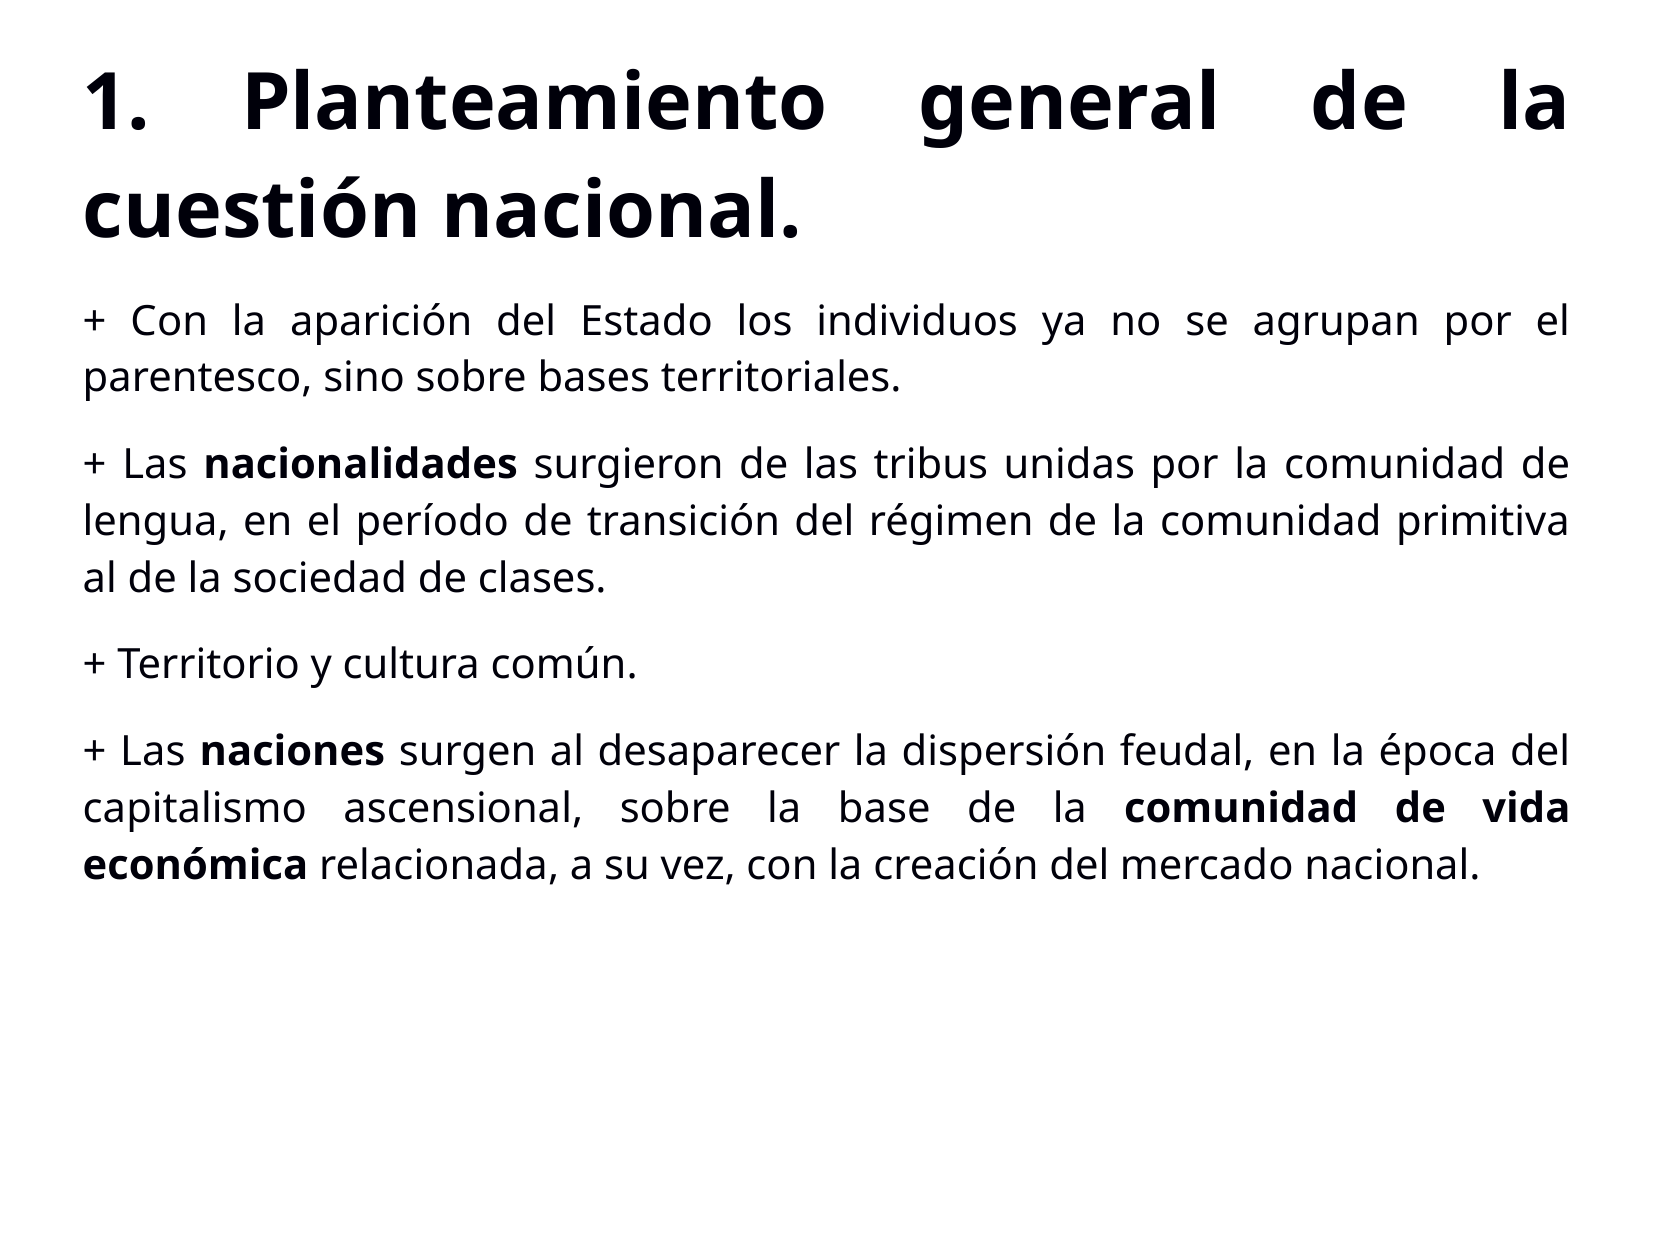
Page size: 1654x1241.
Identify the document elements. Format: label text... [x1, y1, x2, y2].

list + Con la aparición del Estado los individuos ya no se agrupan por el parentesco, sino sobre bases territoriales. + Las nacionalidades surgieron de las tribus unidas por la comunidad de lengua, en el período de transición del régimen de la comunidad primitiva al de la sociedad de clases. + Territorio y cultura común. + Las naciones surgen al desaparecer la dispersión feudal, en la época del capitalismo ascensional, sobre la base de la comunidad de vida económica relacionada, a su vez, con la creación del mercado nacional. [82, 290, 1571, 1165]
title 1. Planteamiento general de la cuestión nacional. [82, 49, 1571, 257]
